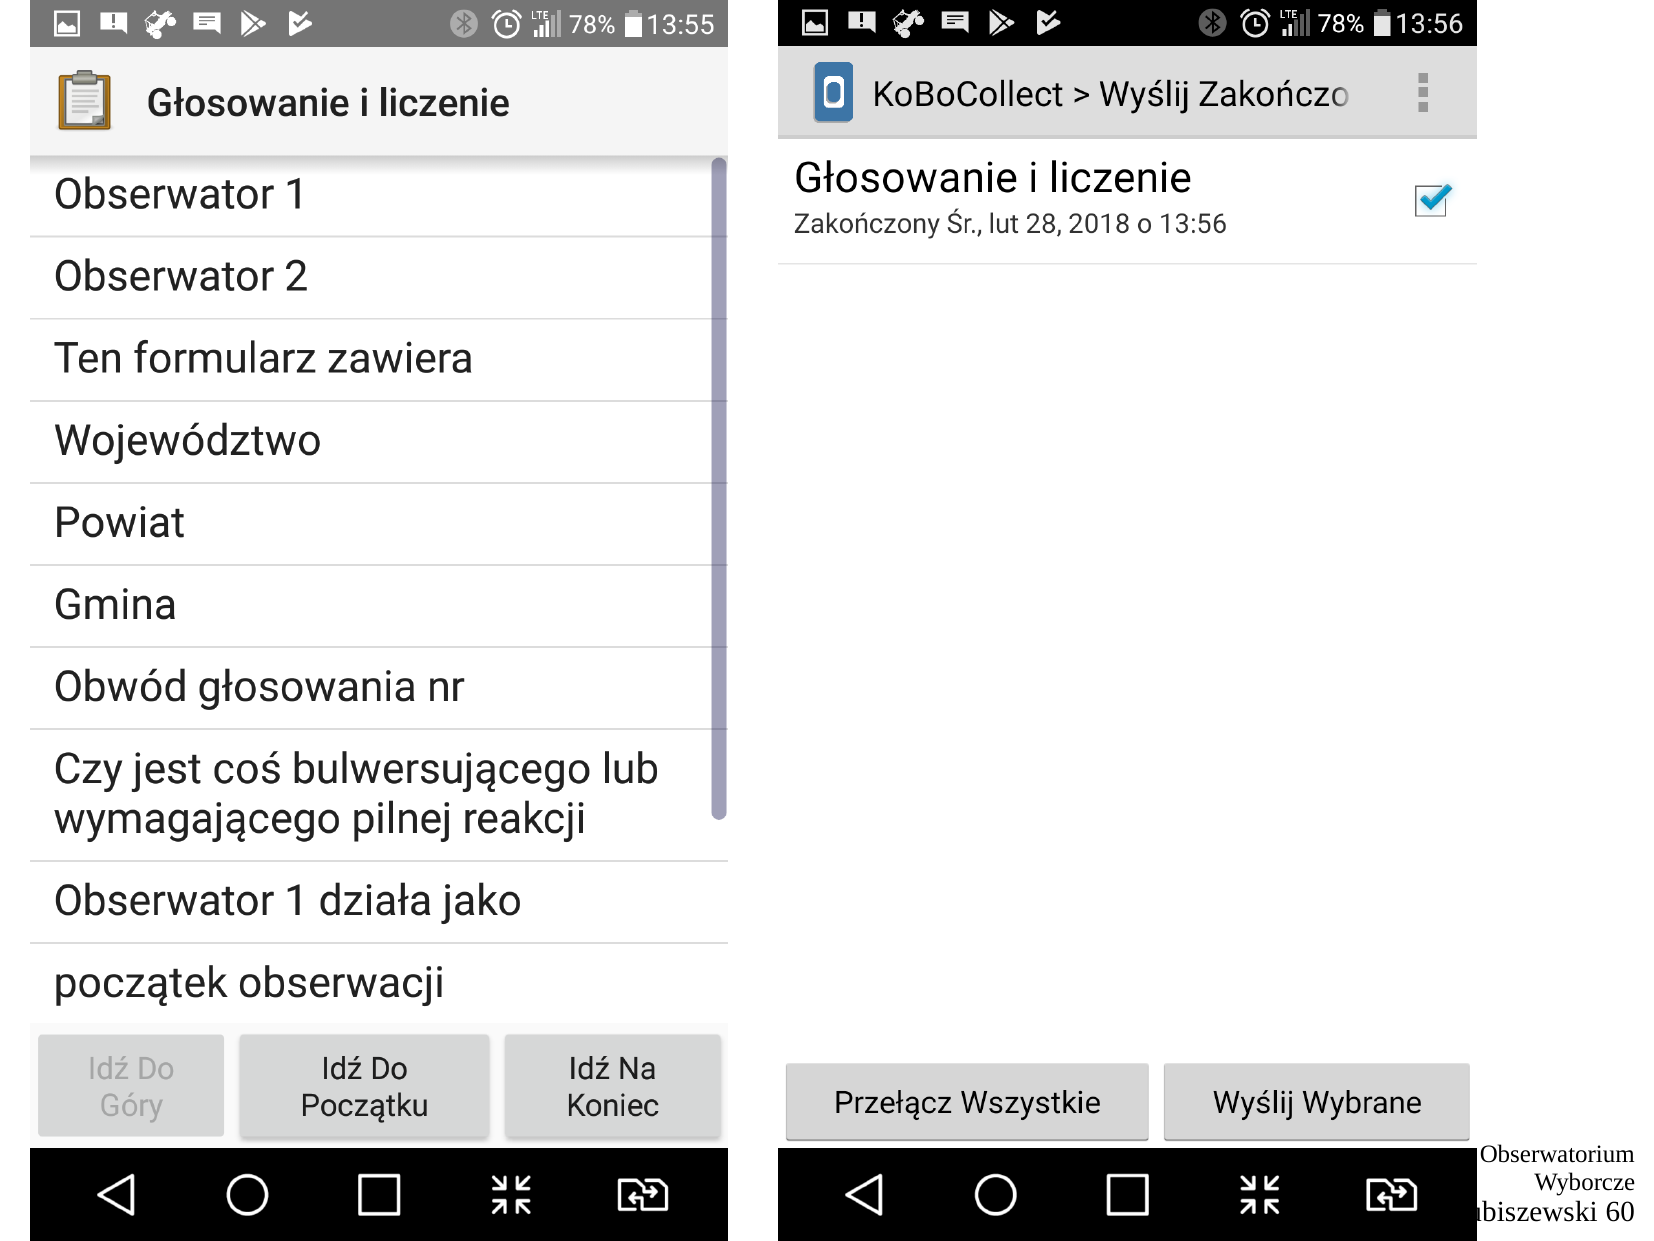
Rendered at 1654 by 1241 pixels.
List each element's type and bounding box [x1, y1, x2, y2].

picture [30, 0, 728, 1241]
picture [778, 0, 1477, 1241]
